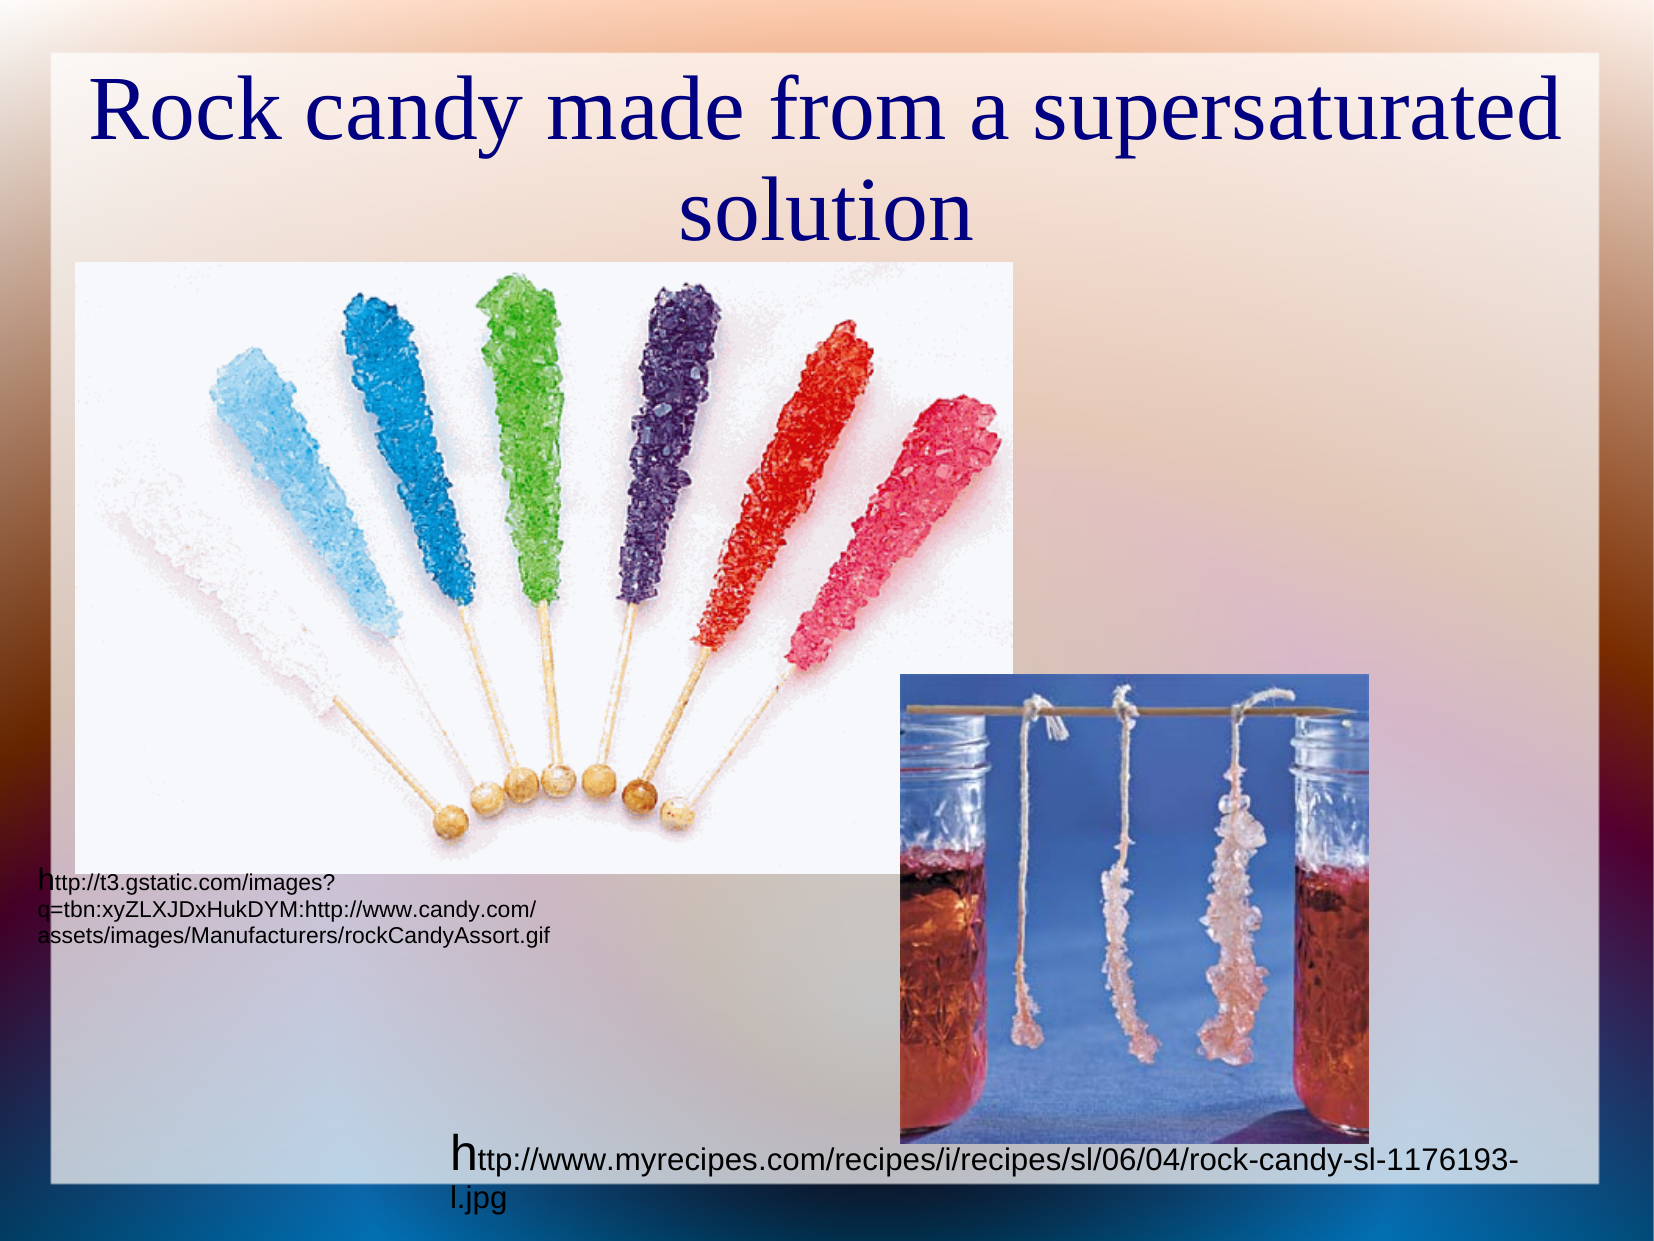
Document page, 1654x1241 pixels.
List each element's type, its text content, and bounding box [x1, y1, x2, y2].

text_box http://t3.gstatic.com/images?q=tbn:xyZLXJDxHukDYM:http://www.candy.com/assets/images/Manufacturers/rockCandyAssort.gif [37, 862, 590, 1030]
picture [0, 0, 1654, 1241]
text_box http://www.myrecipes.com/recipes/i/recipes/sl/06/04/rock-candy-sl-1176193-l.jpg [450, 1125, 1576, 1237]
title Rock candy made from a supersaturated solution [82, 55, 1571, 263]
